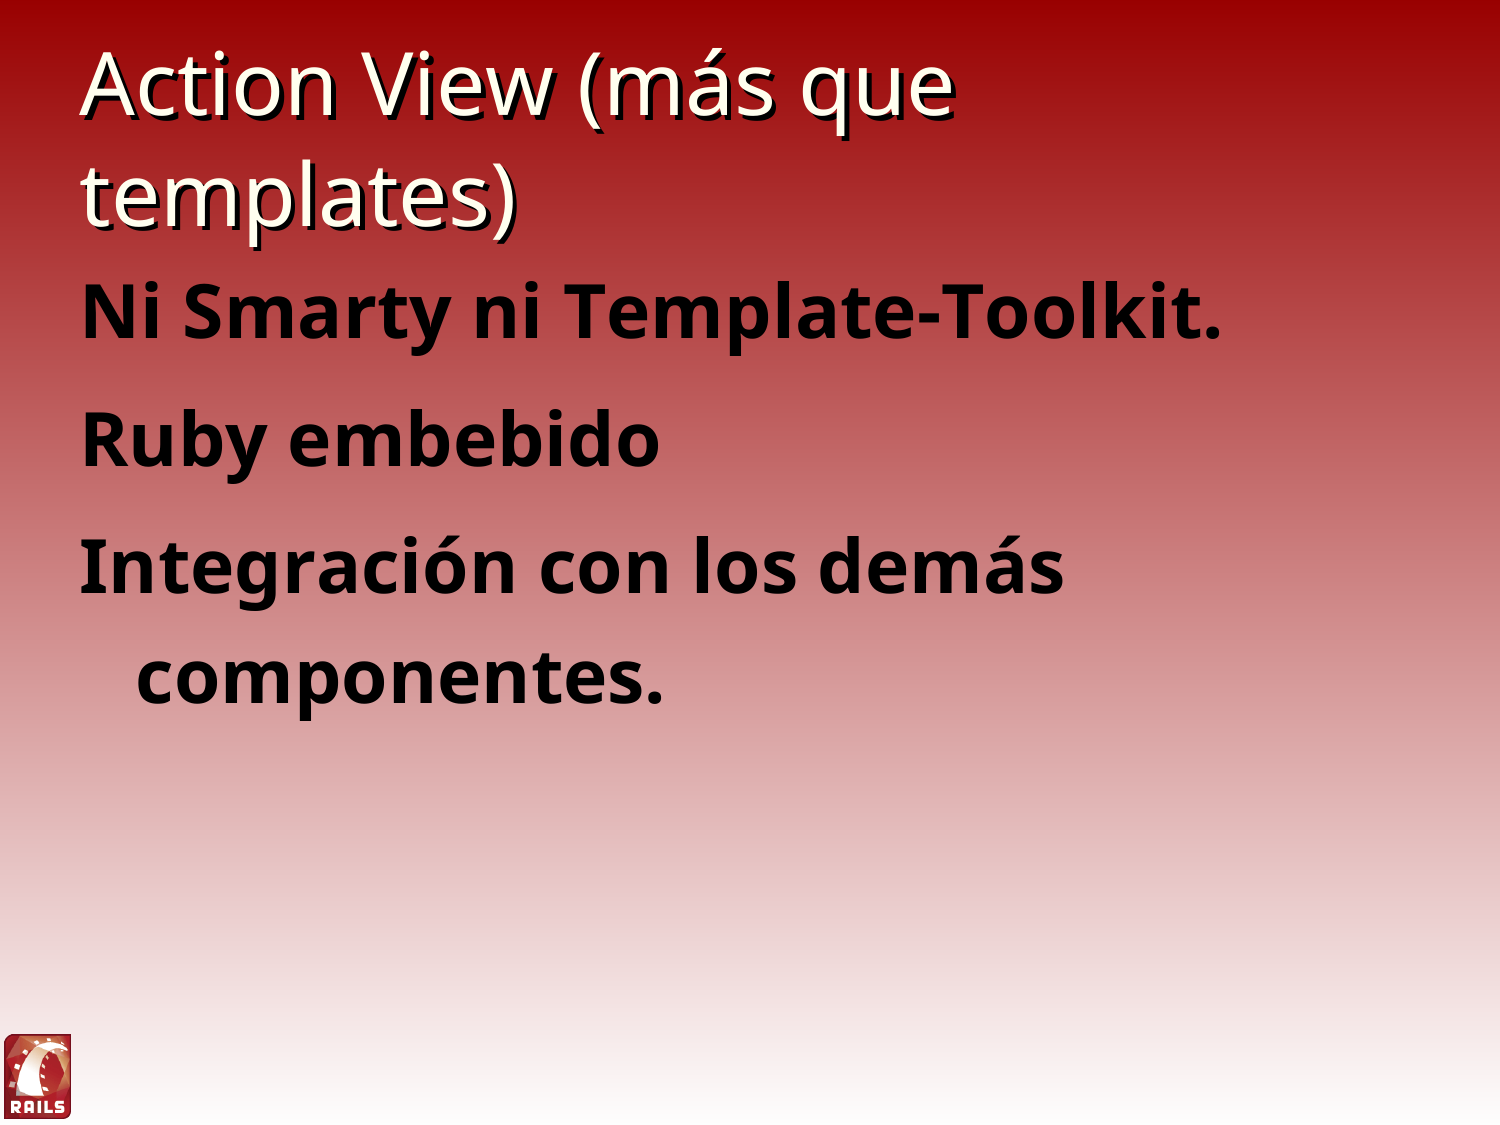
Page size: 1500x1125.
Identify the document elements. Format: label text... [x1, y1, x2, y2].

list Ni Smarty ni Template-Toolkit. Ruby embebido Integración con los demás componentes. [64, 243, 1430, 988]
title Action View (más que templates) [64, 31, 1317, 243]
picture [4, 1034, 71, 1119]
